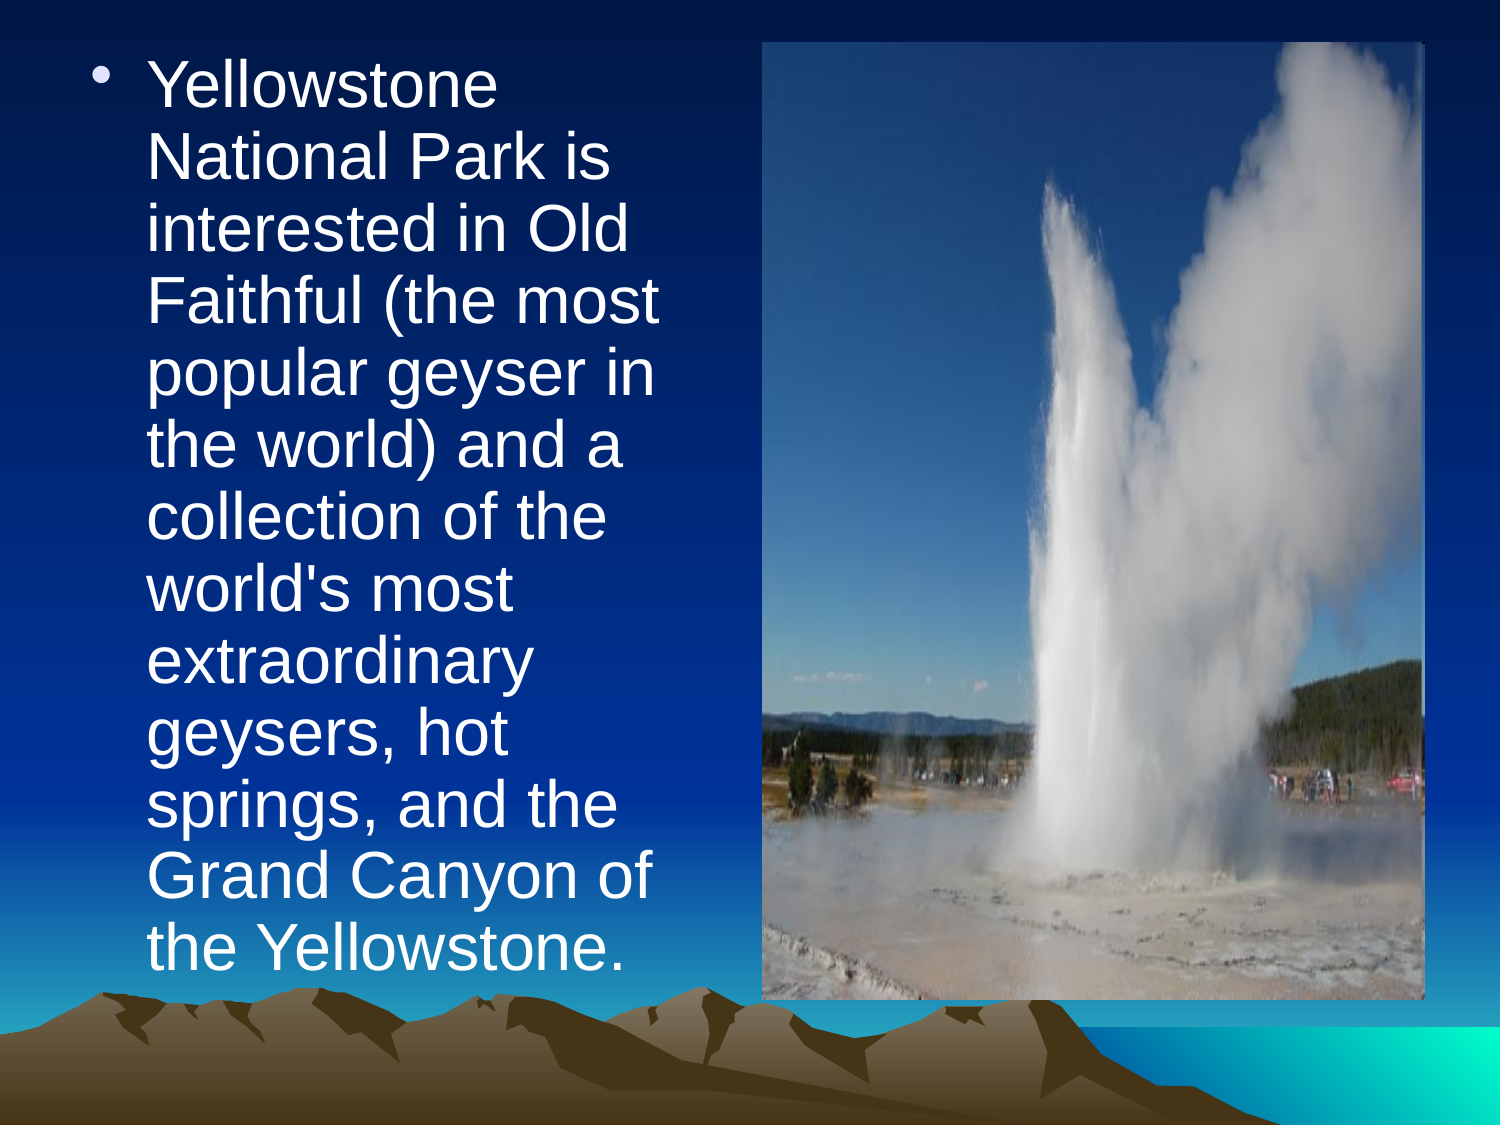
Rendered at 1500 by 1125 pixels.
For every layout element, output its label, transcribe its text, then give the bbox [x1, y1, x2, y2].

list Yellowstone National Park is interested in Old Faithful (the most popular geyser in the world) and a collection of the world's most extraordinary geysers, hot springs, and the Grand Canyon of the Yellowstone. [75, 42, 738, 1000]
picture [762, 42, 1425, 1000]
